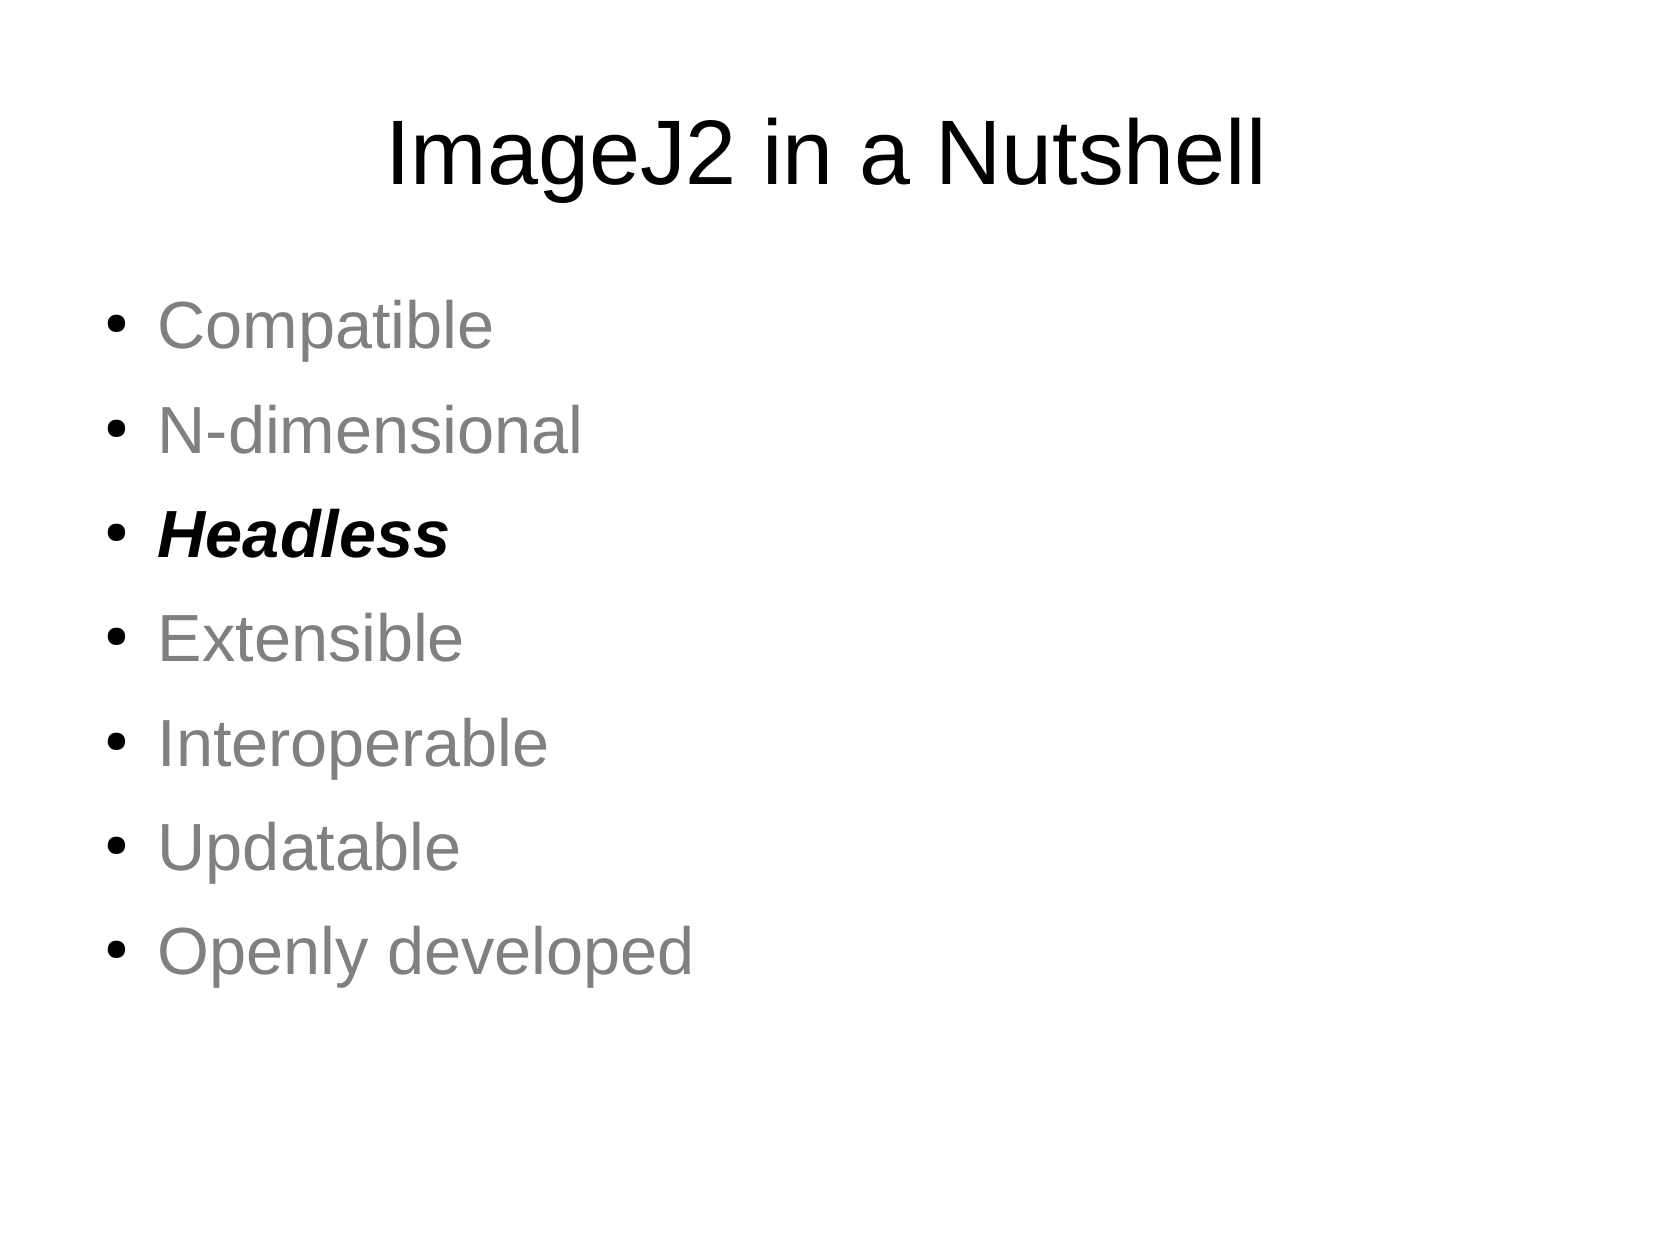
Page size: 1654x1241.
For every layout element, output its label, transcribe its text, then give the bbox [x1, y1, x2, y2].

title ImageJ2 in a Nutshell [82, 49, 1571, 257]
list Compatible N-dimensional Headless Extensible Interoperable Updatable Openly developed [86, 288, 1576, 1108]
